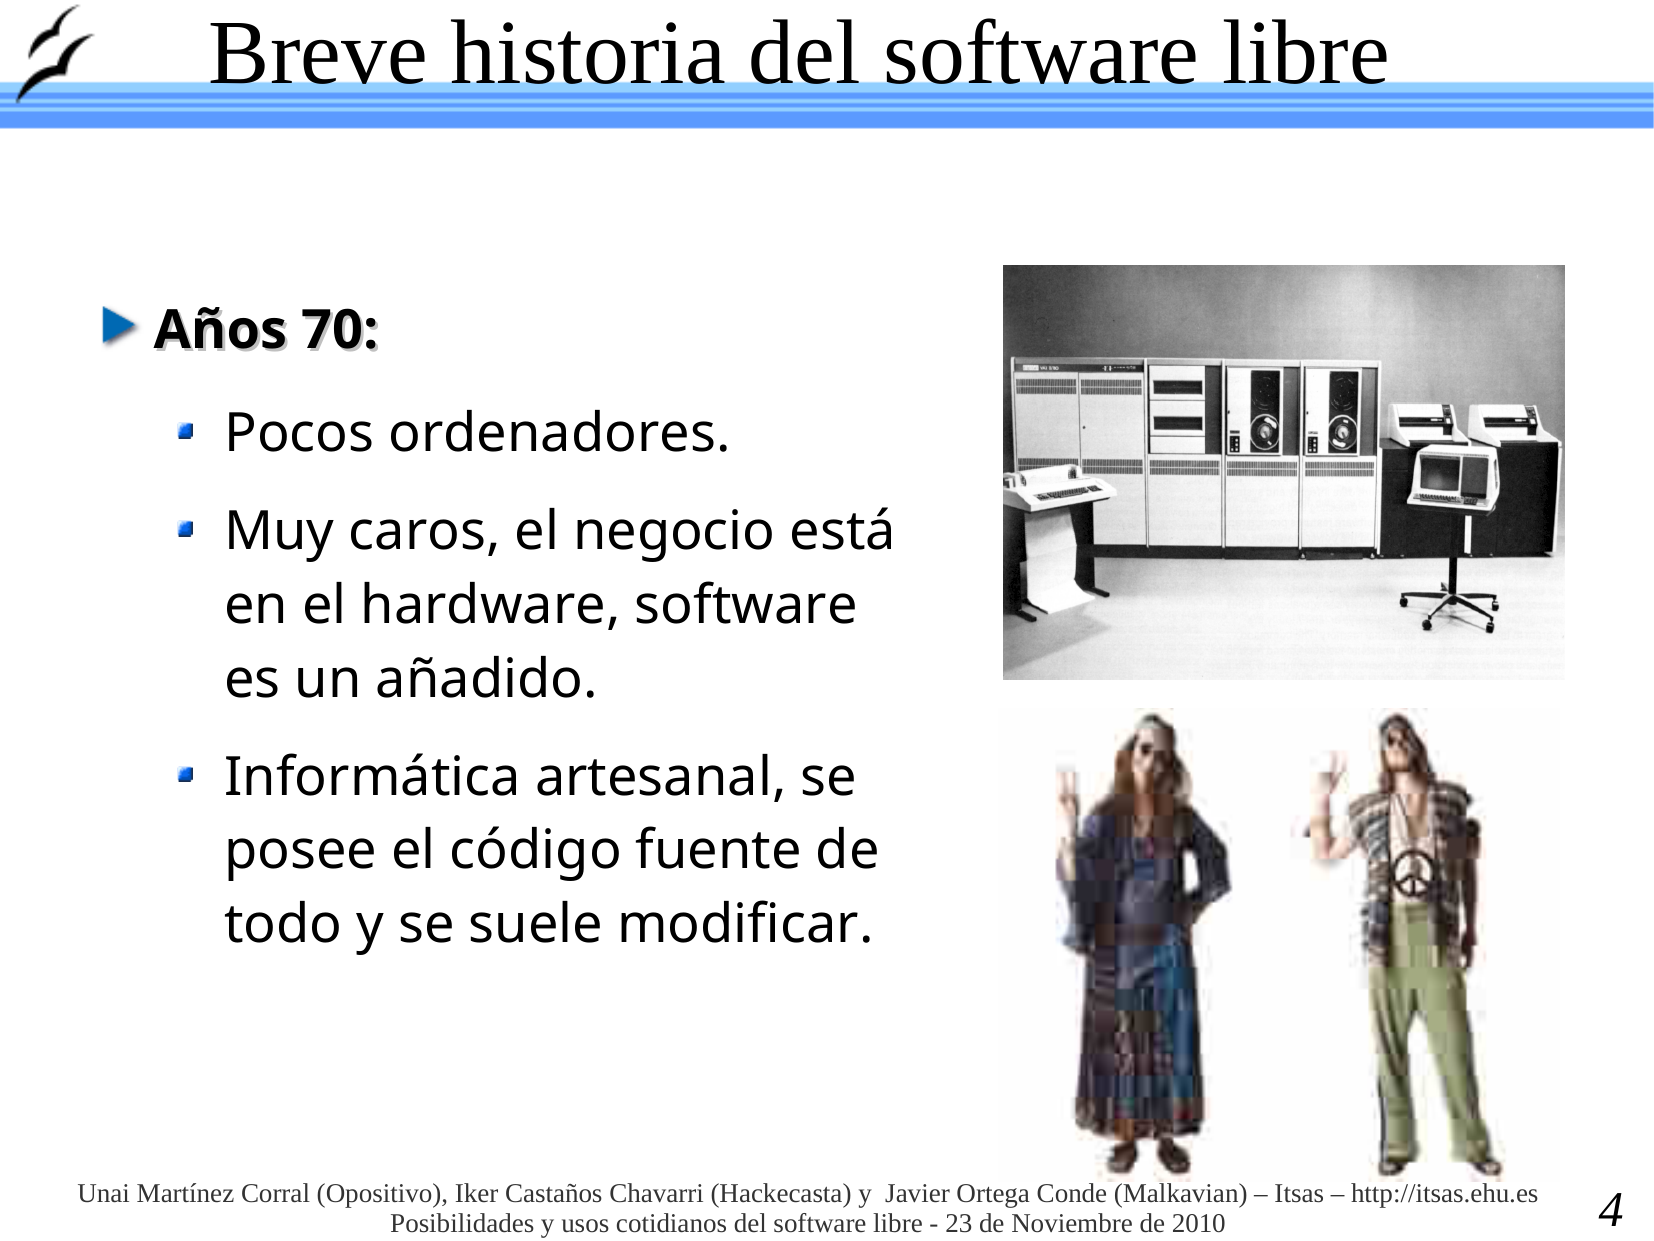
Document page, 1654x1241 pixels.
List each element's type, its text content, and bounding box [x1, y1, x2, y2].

list Años 70: Pocos ordenadores. Muy caros, el negocio está en el hardware, software es un añadido. Informática artesanal, se posee el código fuente de todo y se suele modificar. [82, 290, 916, 1094]
title Breve historia del software libre [94, 0, 1507, 107]
picture [0, 0, 1654, 133]
picture [1003, 265, 1565, 680]
picture [998, 708, 1560, 1182]
